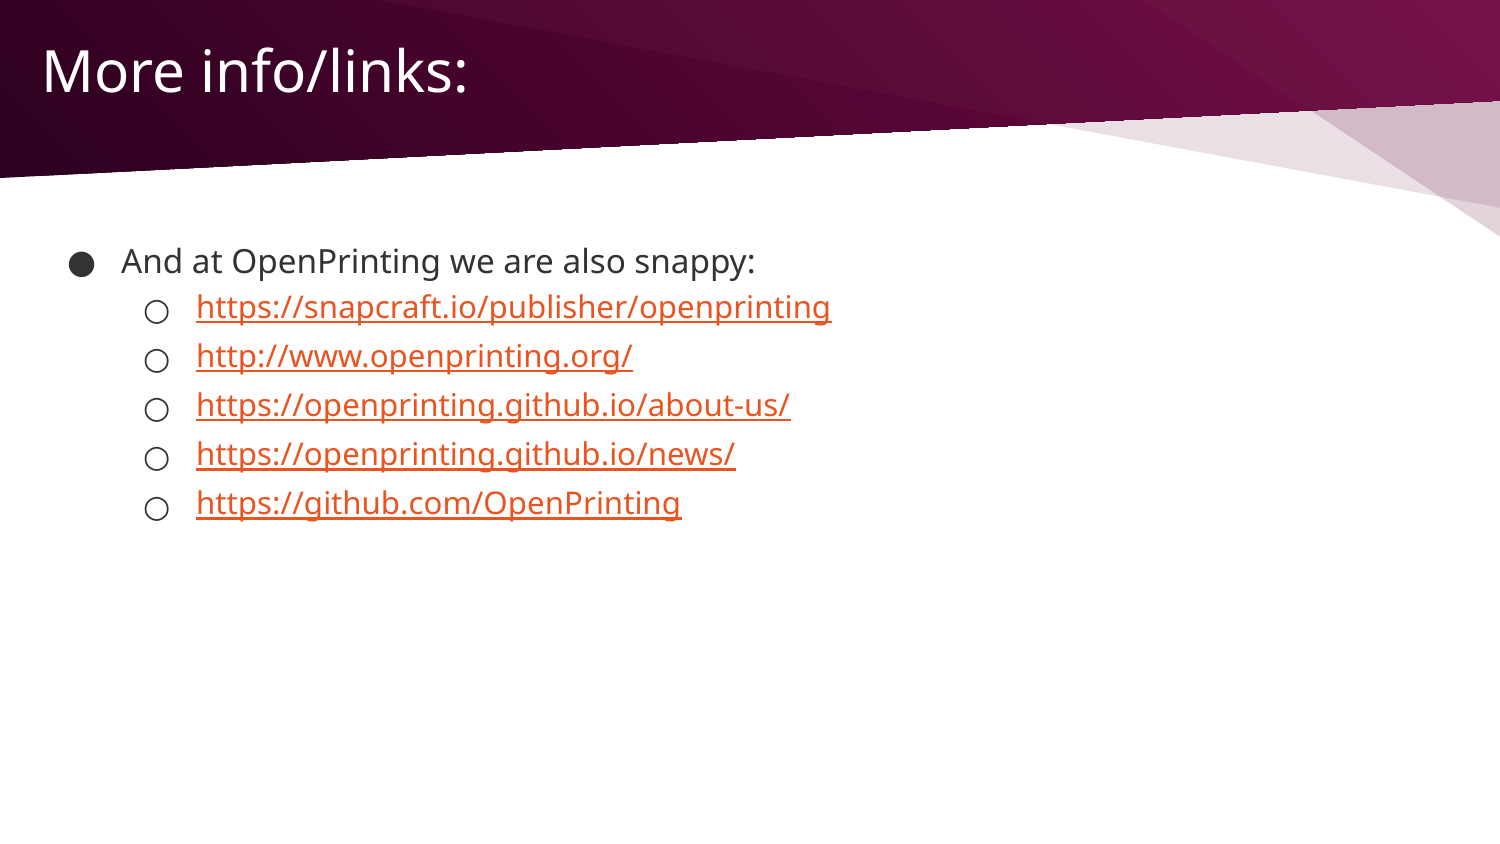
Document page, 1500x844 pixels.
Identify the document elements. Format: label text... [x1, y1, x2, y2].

list And at OpenPrinting we are also snappy: https://snapcraft.io/publisher/openprinting http://www.openprinting.org/ https://openprinting.github.io/about-us/ https://openprinting.github.io/news/ https://github.com/OpenPrinting [35, 229, 1324, 789]
title More info/links: [41, 5, 1336, 134]
